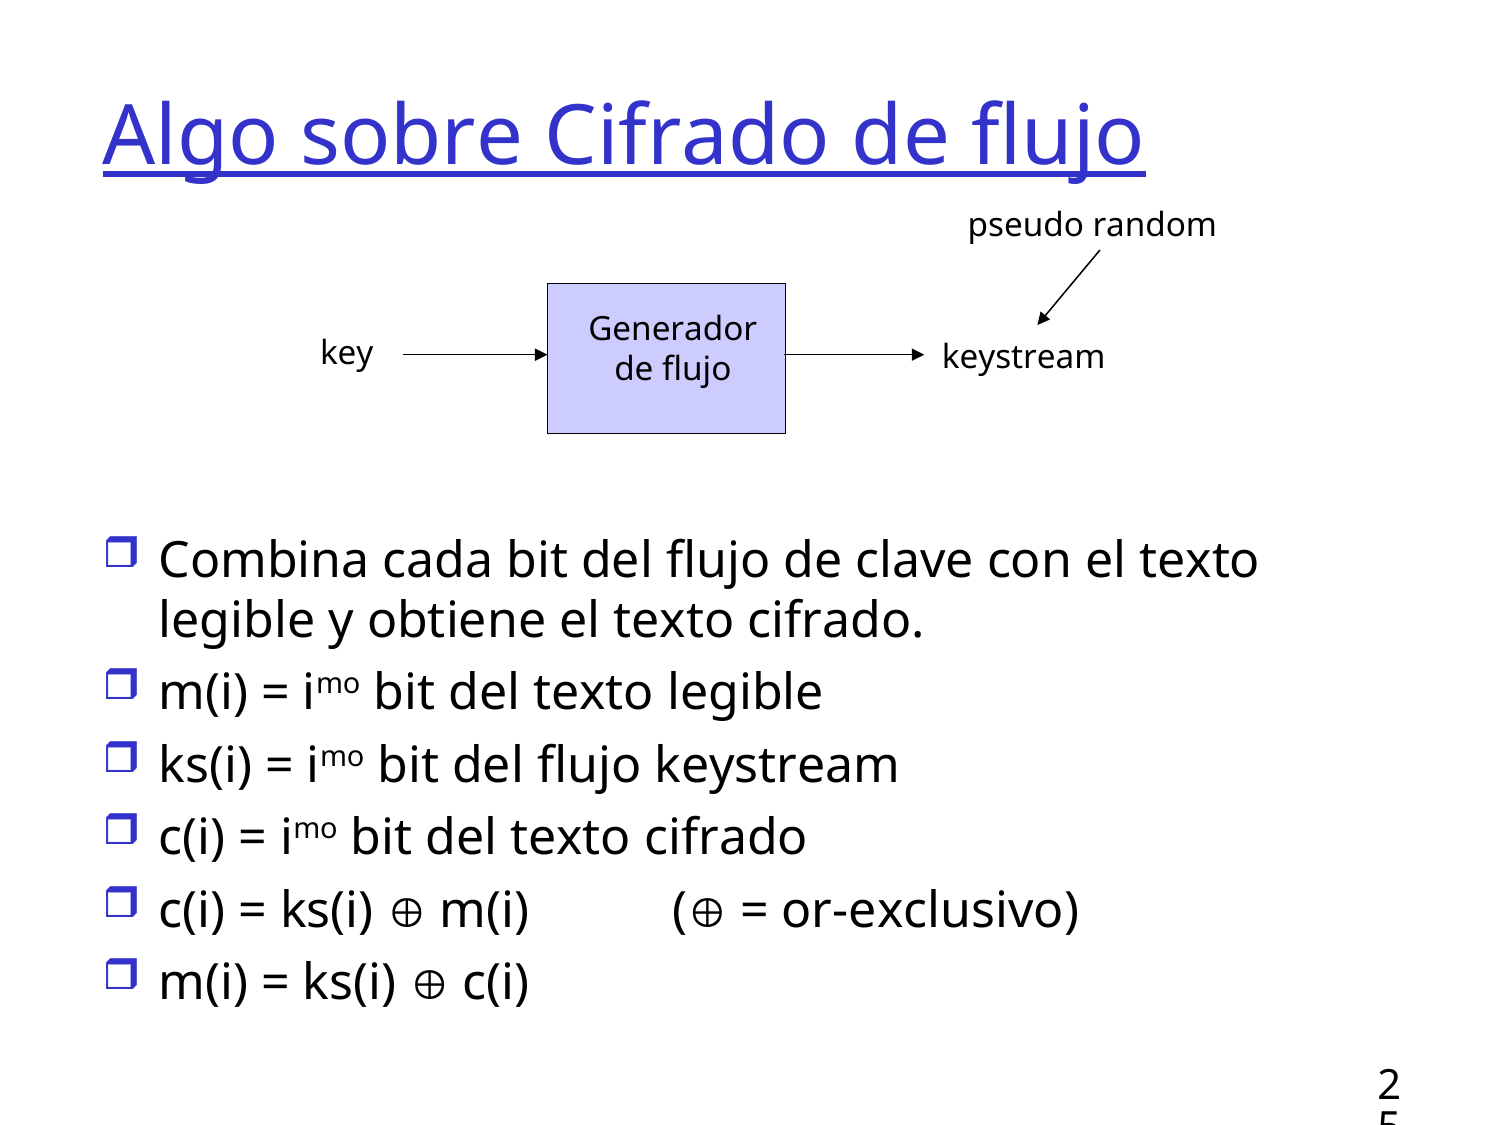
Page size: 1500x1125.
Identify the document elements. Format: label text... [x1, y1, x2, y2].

text_box key [305, 323, 389, 379]
text_box [547, 283, 786, 434]
text_box keystream [927, 327, 1121, 383]
list Combina cada bit del flujo de clave con el texto legible y obtiene el texto cifrado. m(i) = imo bit del texto legible ks(i) = imo bit del flujo keystream c(i) = imo bit del texto cifrado c(i) = ks(i)  m(i) ( = or-exclusivo) m(i) = ks(i)  c(i) [87, 519, 1363, 1025]
text_box pseudo random [952, 195, 1233, 251]
title Algo sobre Cifrado de flujo [87, 37, 1363, 225]
text_box Generador de flujo [573, 299, 773, 395]
